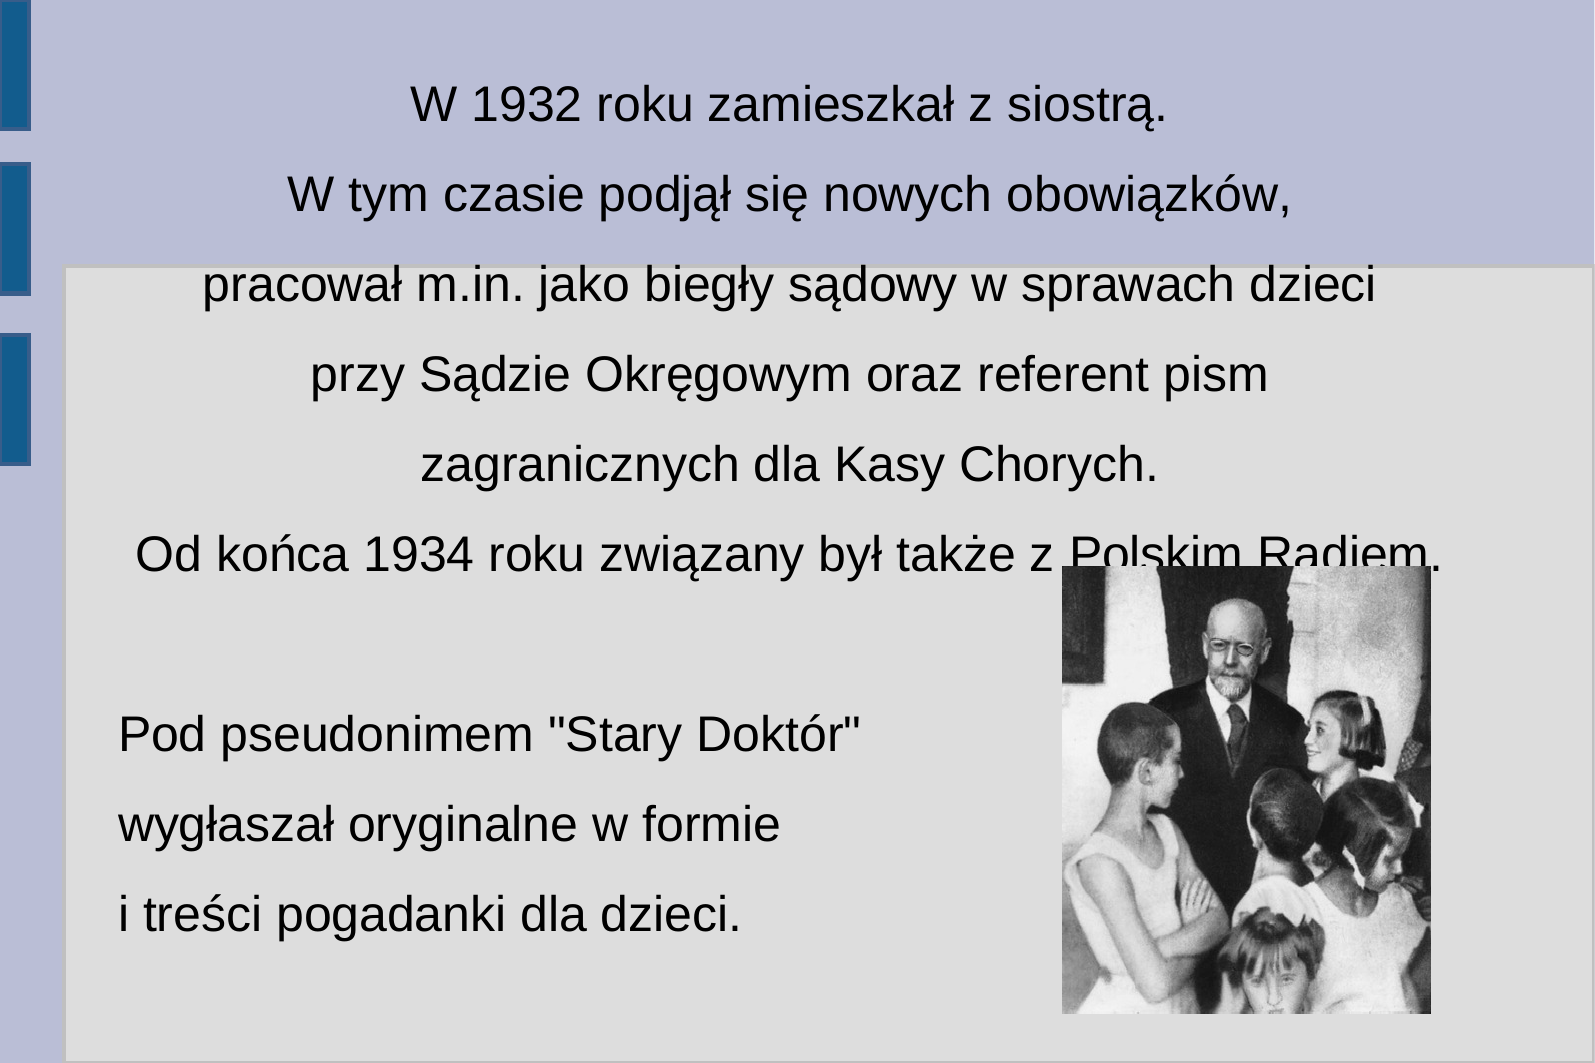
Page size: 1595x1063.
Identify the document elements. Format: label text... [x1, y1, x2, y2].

subtitle W 1932 roku zamieszkał z siostrą. W tym czasie podjął się nowych obowiązków, pracował m.in. jako biegły sądowy w sprawach dzieci przy Sądzie Okręgowym oraz referent pism zagranicznych dla Kasy Chorych. Od końca 1934 roku związany był także z Polskim Radiem. Pod pseudonimem "Stary Doktór" wygłaszał oryginalne w formie i treści pogadanki dla dzieci. [118, 41, 1524, 898]
picture [1062, 566, 1431, 1014]
